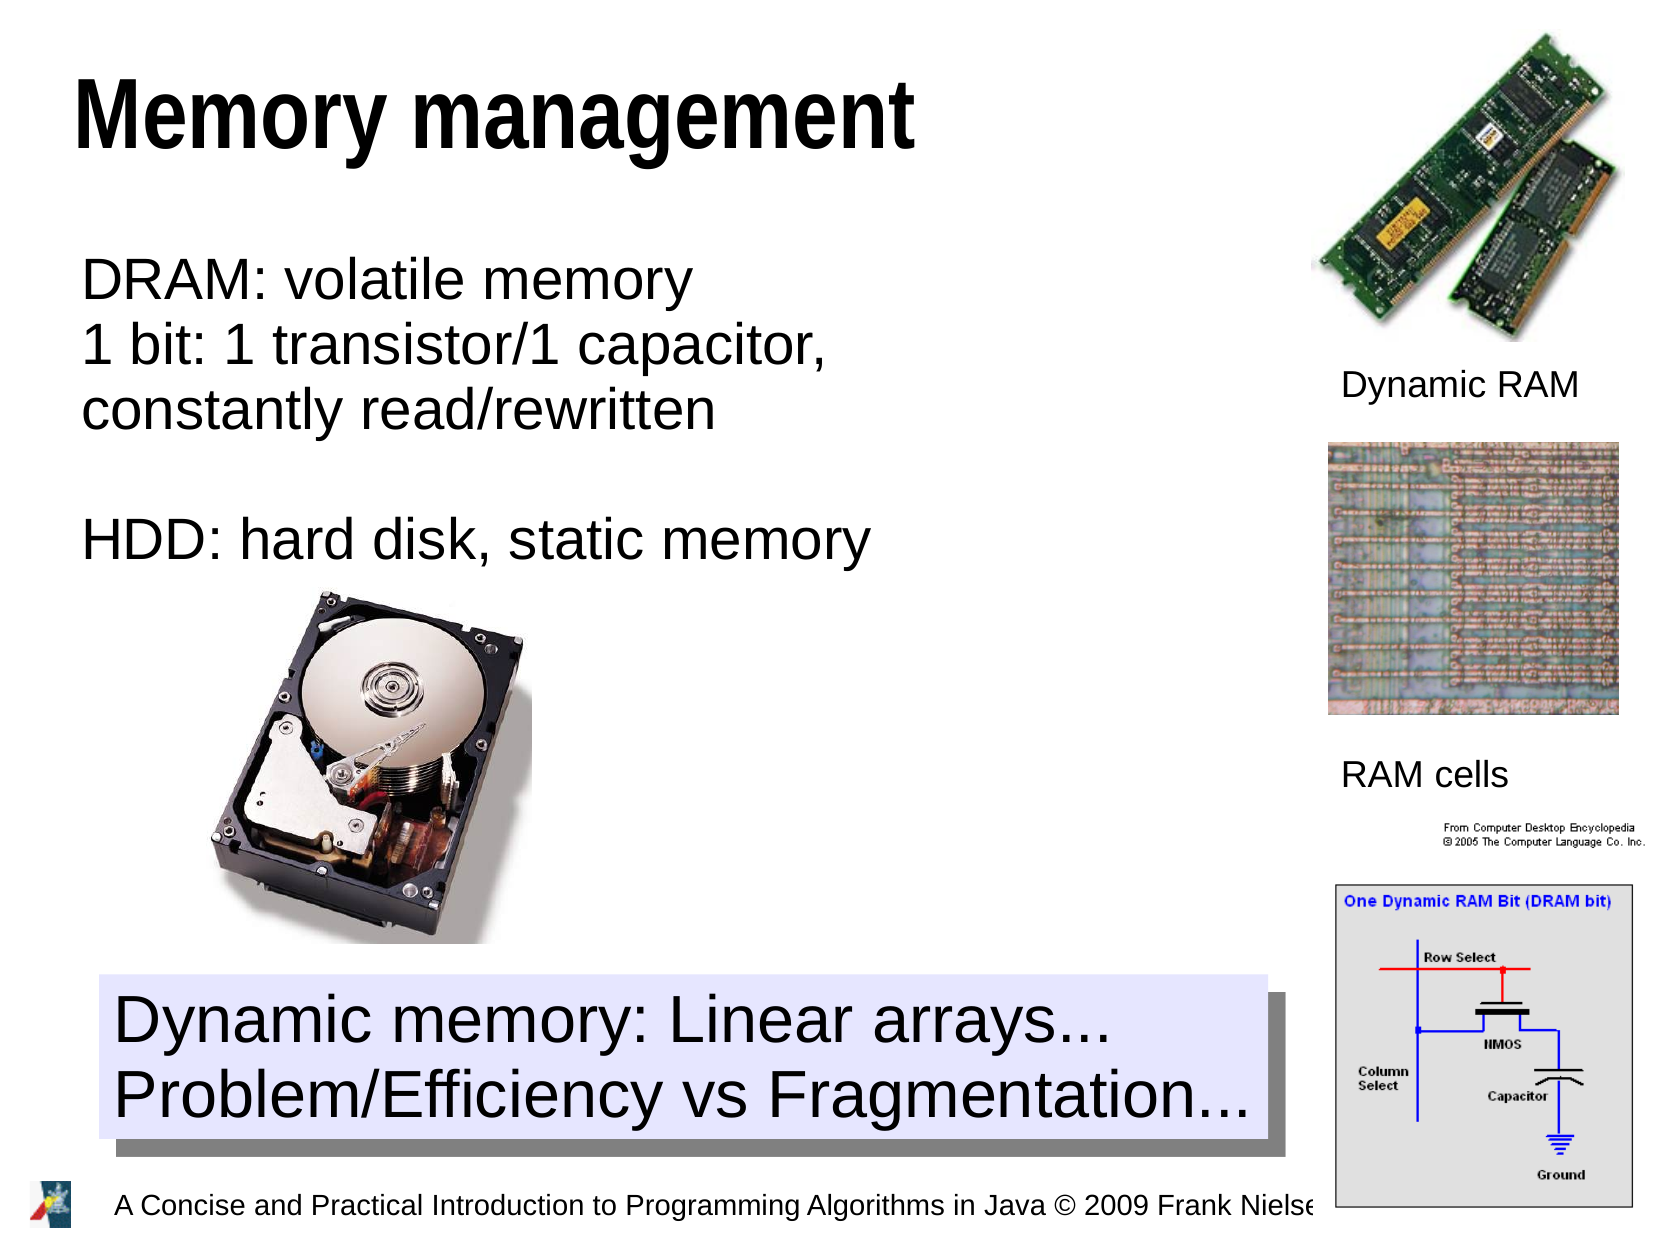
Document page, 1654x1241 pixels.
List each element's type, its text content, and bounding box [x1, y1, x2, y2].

text_box RAM cells [1326, 746, 1525, 804]
text_box DRAM: volatile memory 1 bit: 1 transistor/1 capacitor, constantly read/rewritten HDD: hard disk, static memory [66, 239, 888, 579]
text_box Memory management [59, 48, 932, 178]
picture [1328, 442, 1619, 715]
picture [1313, 821, 1646, 1223]
text_box [531, 236, 562, 308]
text_box Dynamic memory: Linear arrays... Problem/Efficiency vs Fragmentation... [99, 974, 1269, 1139]
picture [206, 587, 532, 944]
picture [29, 1181, 71, 1228]
picture [1311, 29, 1625, 342]
text_box Dynamic RAM [1326, 356, 1595, 414]
